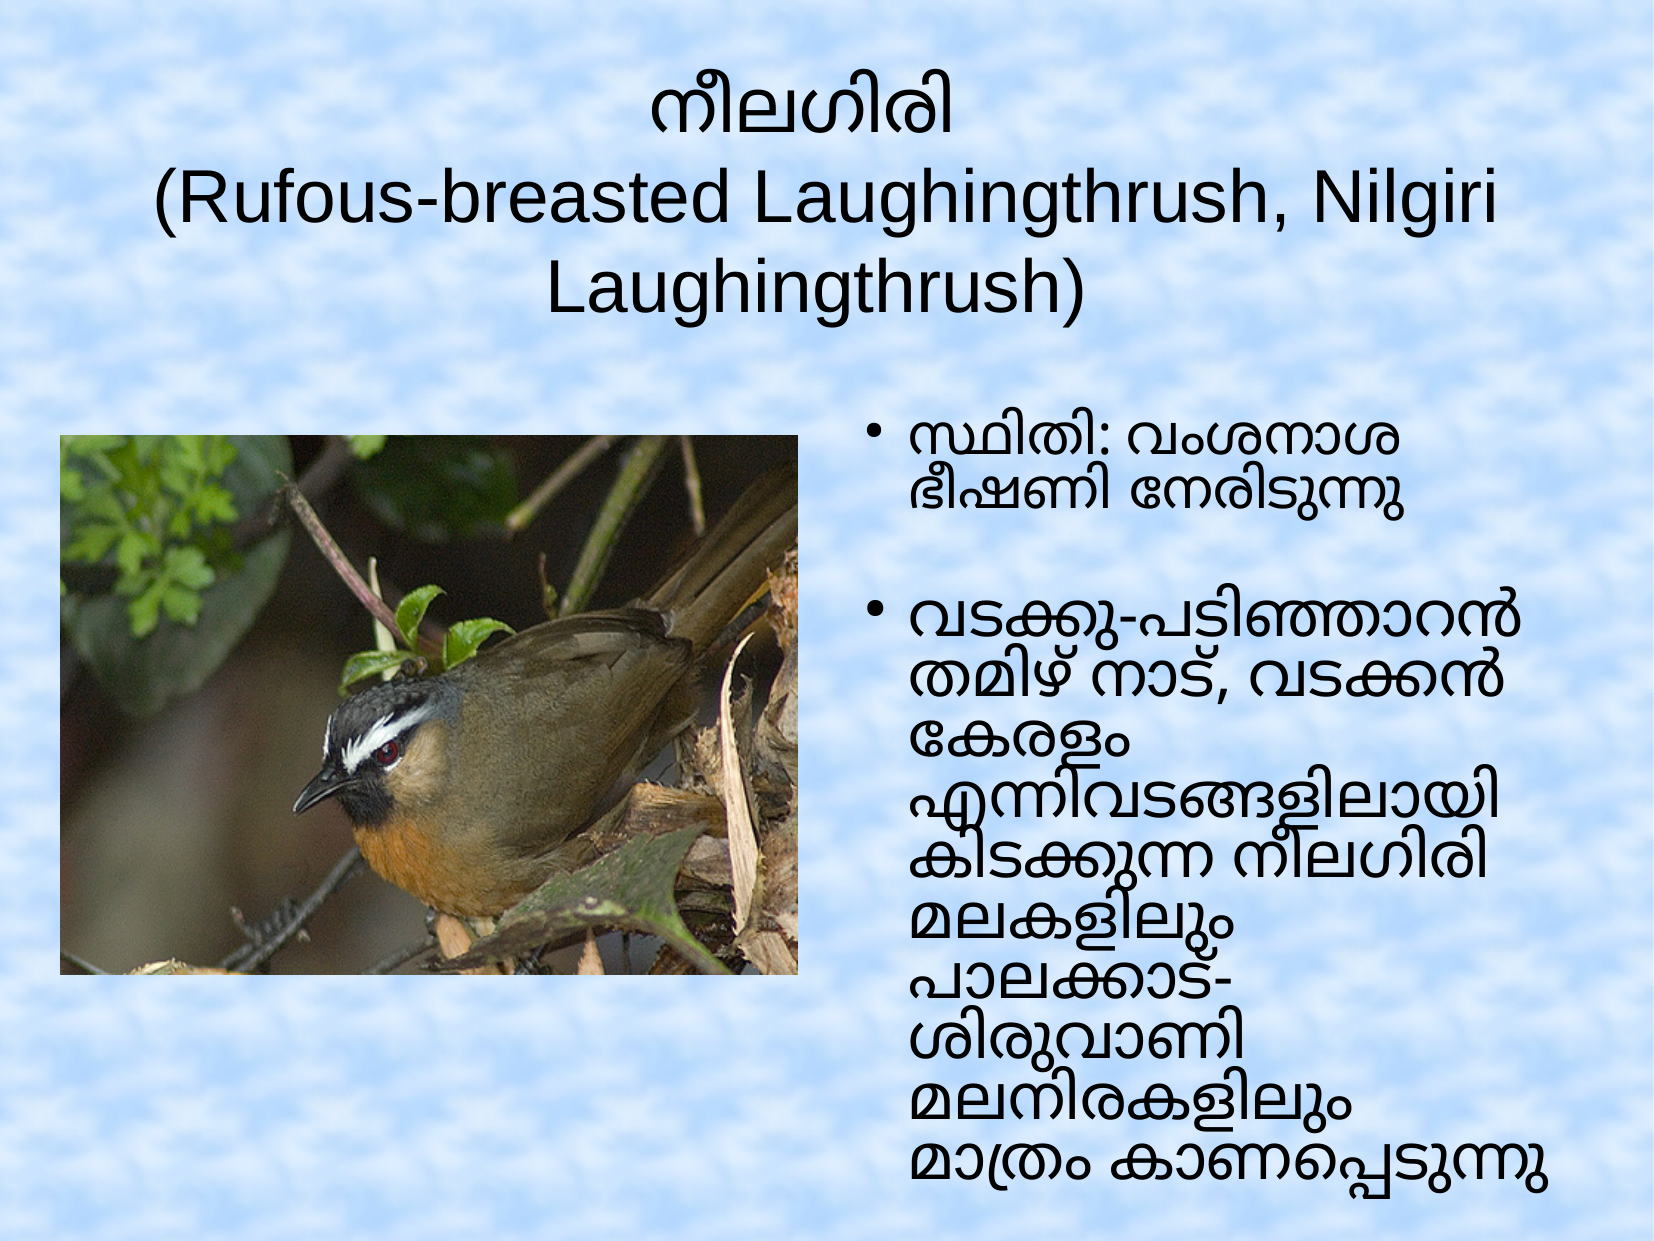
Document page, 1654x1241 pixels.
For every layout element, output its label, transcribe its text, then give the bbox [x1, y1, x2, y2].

list സ്ഥിതി: വംശനാശ ഭീഷണി നേരിടുന്നു വടക്കു-പടിഞ്ഞാറന്‍ തമിഴ് നാട്, വടക്കന്‍ കേരളം എന്നിവടങ്ങളിലായി കിടക്കുന്ന നീലഗിരി മലകളിലും പാലക്കാട്-ശിരുവാണി മലനിരകളിലും മാത്രം കാണപ്പെടുന്നു [834, 403, 1565, 1223]
title നീലഗിരി (Rufous-breasted Laughingthrush, Nilgiri Laughingthrush) [82, 0, 1571, 384]
picture [0, 0, 1654, 1241]
